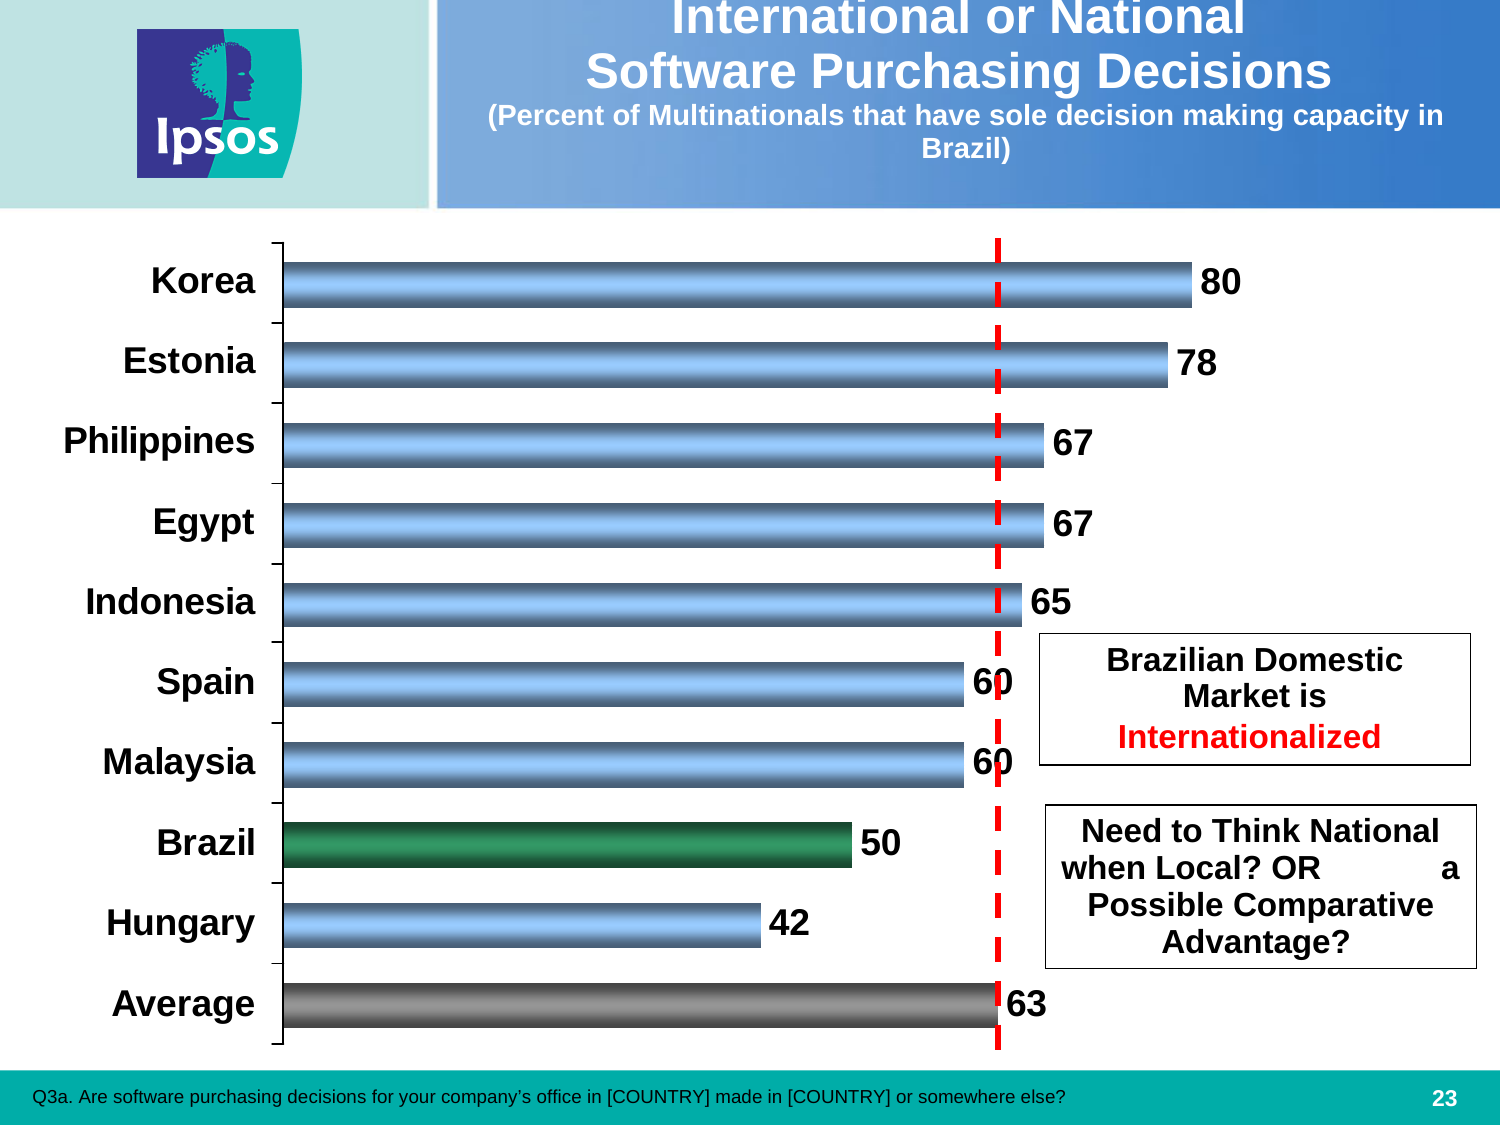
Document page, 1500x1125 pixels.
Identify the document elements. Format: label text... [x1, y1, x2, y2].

title International or National Software Purchasing Decisions (Percent of Multinationals that have sole decision making capacity in Brazil) [426, 0, 1500, 173]
text_box Brazilian Domestic Market is Internationalized [1039, 633, 1471, 765]
chart [29, 214, 1447, 1054]
picture [0, 0, 1500, 213]
text_box Need to Think National when Local? OR a Possible Comparative Advantage? [1045, 804, 1477, 969]
text_box Q3a. Are software purchasing decisions for your company’s office in [COUNTRY] made in [COUNTRY] or somewhere else? [17, 1082, 1105, 1115]
